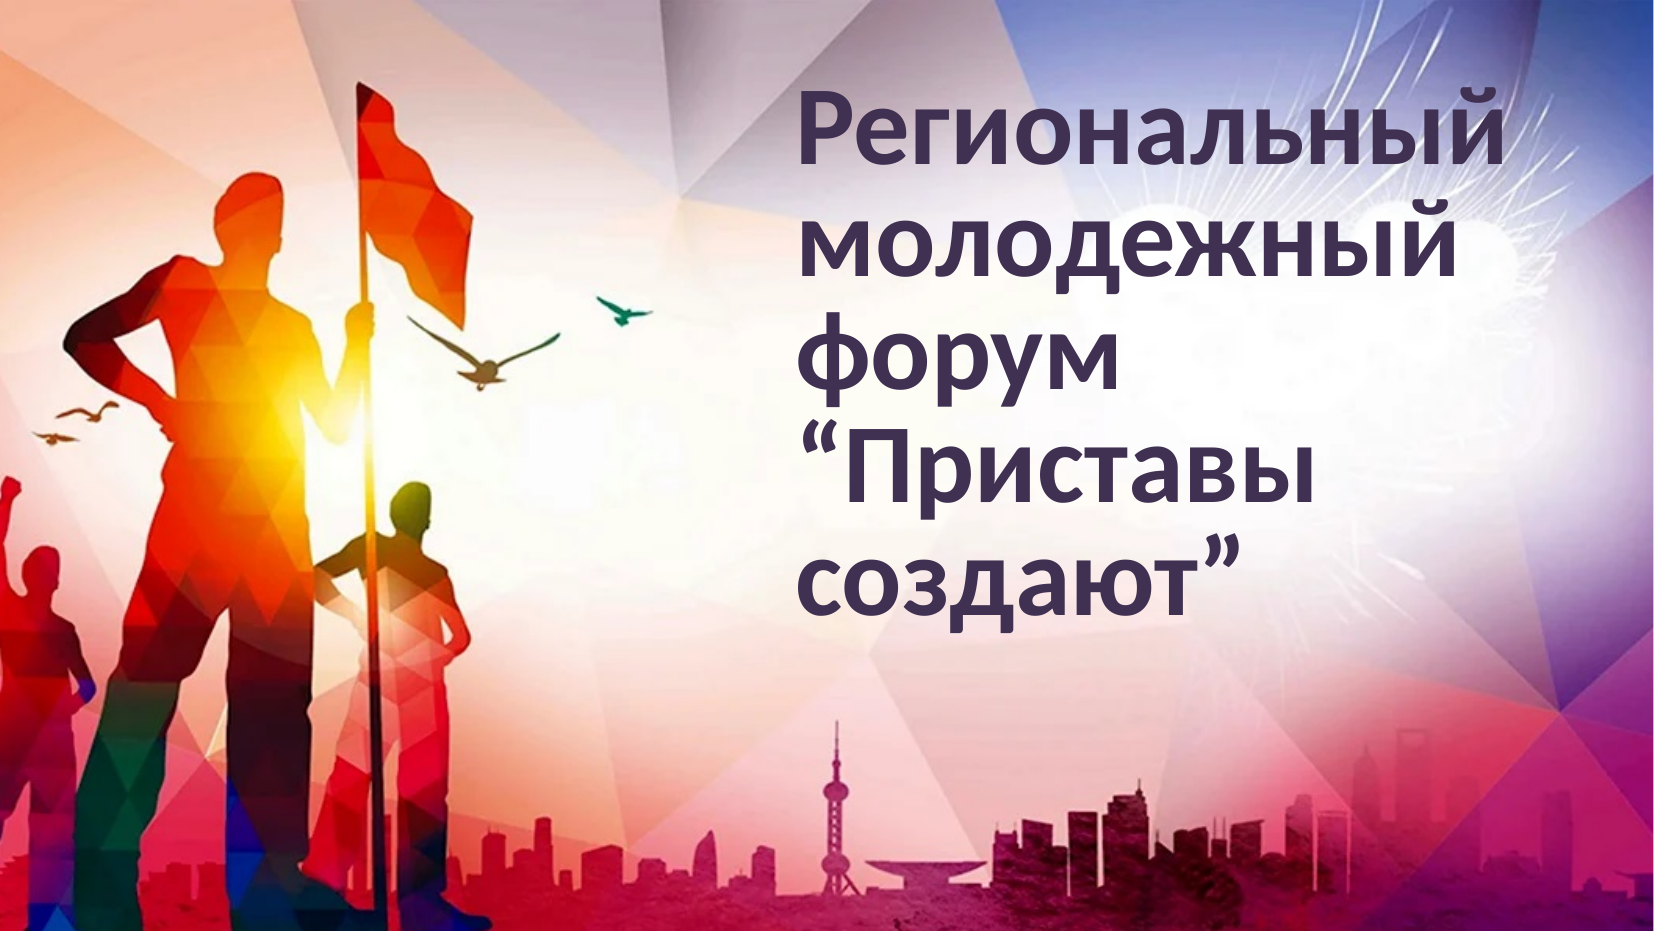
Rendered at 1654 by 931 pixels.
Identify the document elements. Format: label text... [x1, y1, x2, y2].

picture [0, 0, 1654, 931]
title Региональный молодежный форум “Приставы создают” [795, 79, 1531, 644]
